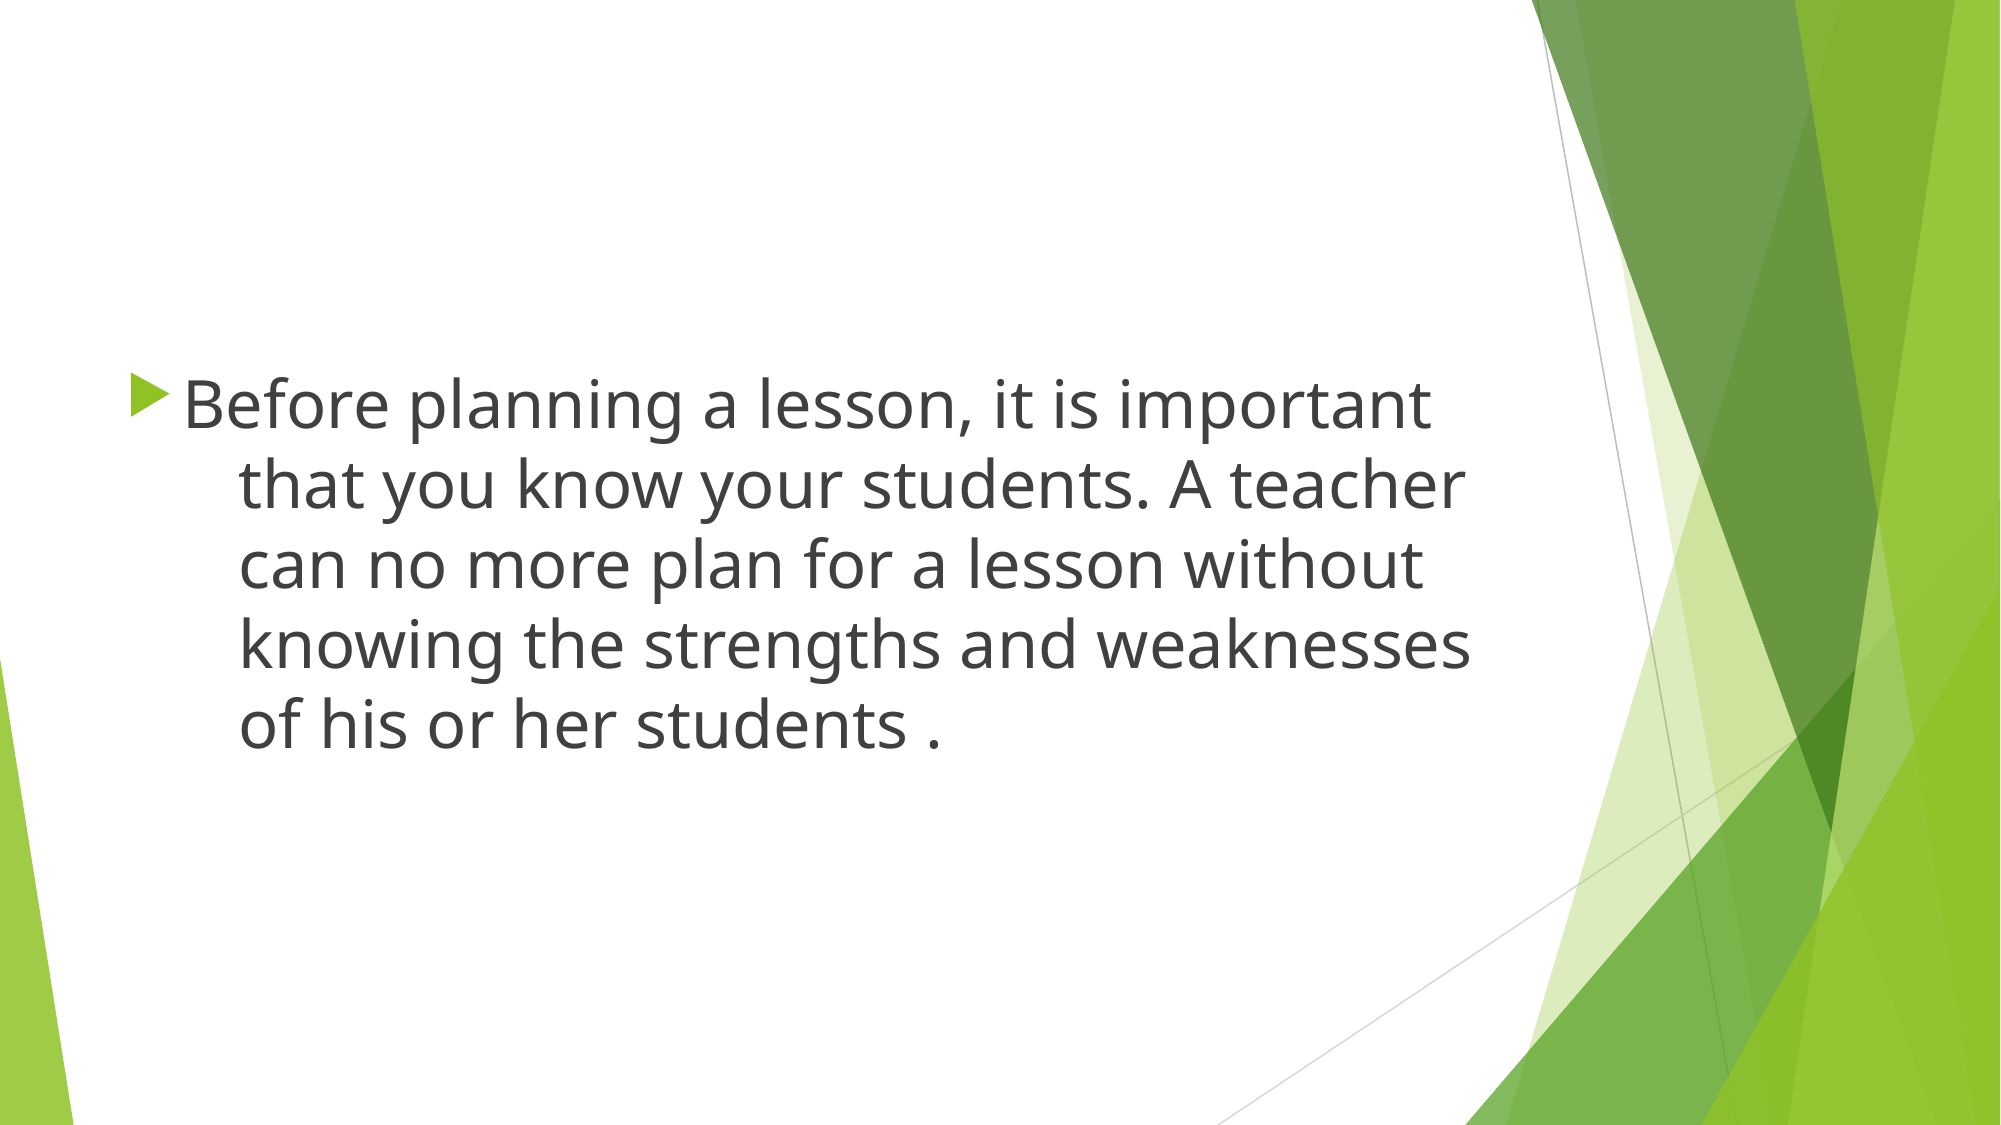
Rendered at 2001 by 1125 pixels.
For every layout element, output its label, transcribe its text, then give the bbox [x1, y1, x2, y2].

list Before planning a lesson, it is important that you know your students. A teacher can no more plan for a lesson without knowing the strengths and weaknesses of his or her students . [111, 354, 1522, 992]
